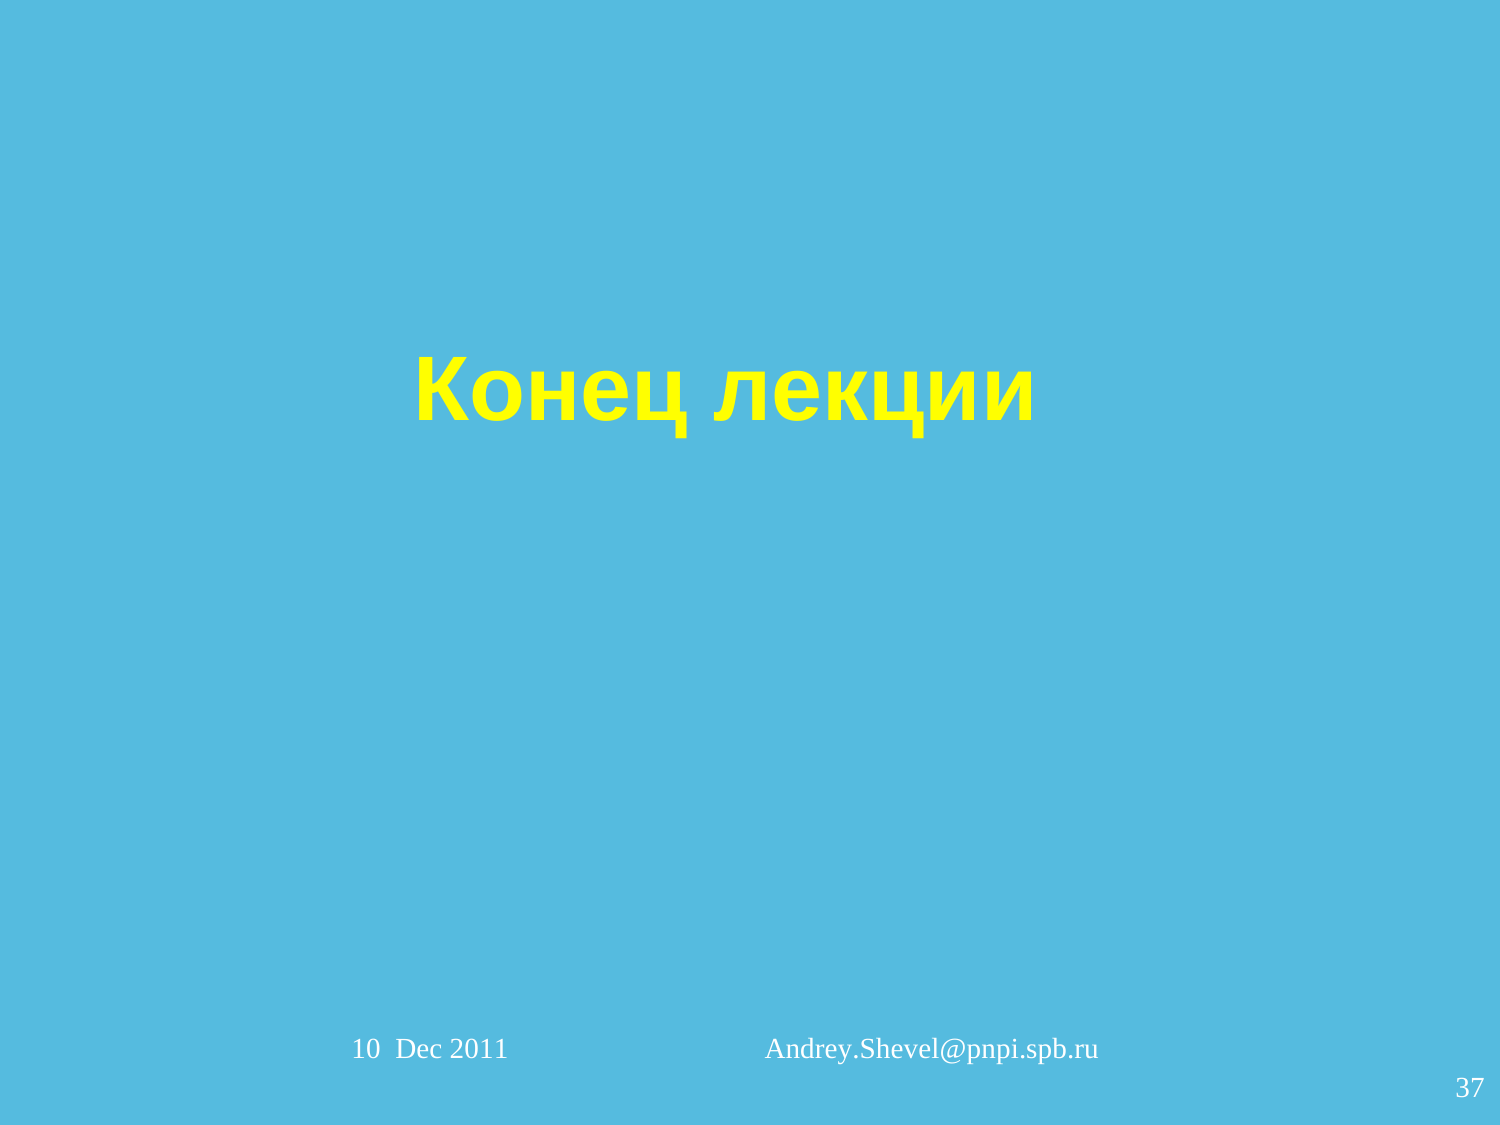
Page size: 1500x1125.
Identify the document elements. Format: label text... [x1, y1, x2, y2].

title Конец лекции [88, 215, 1364, 562]
